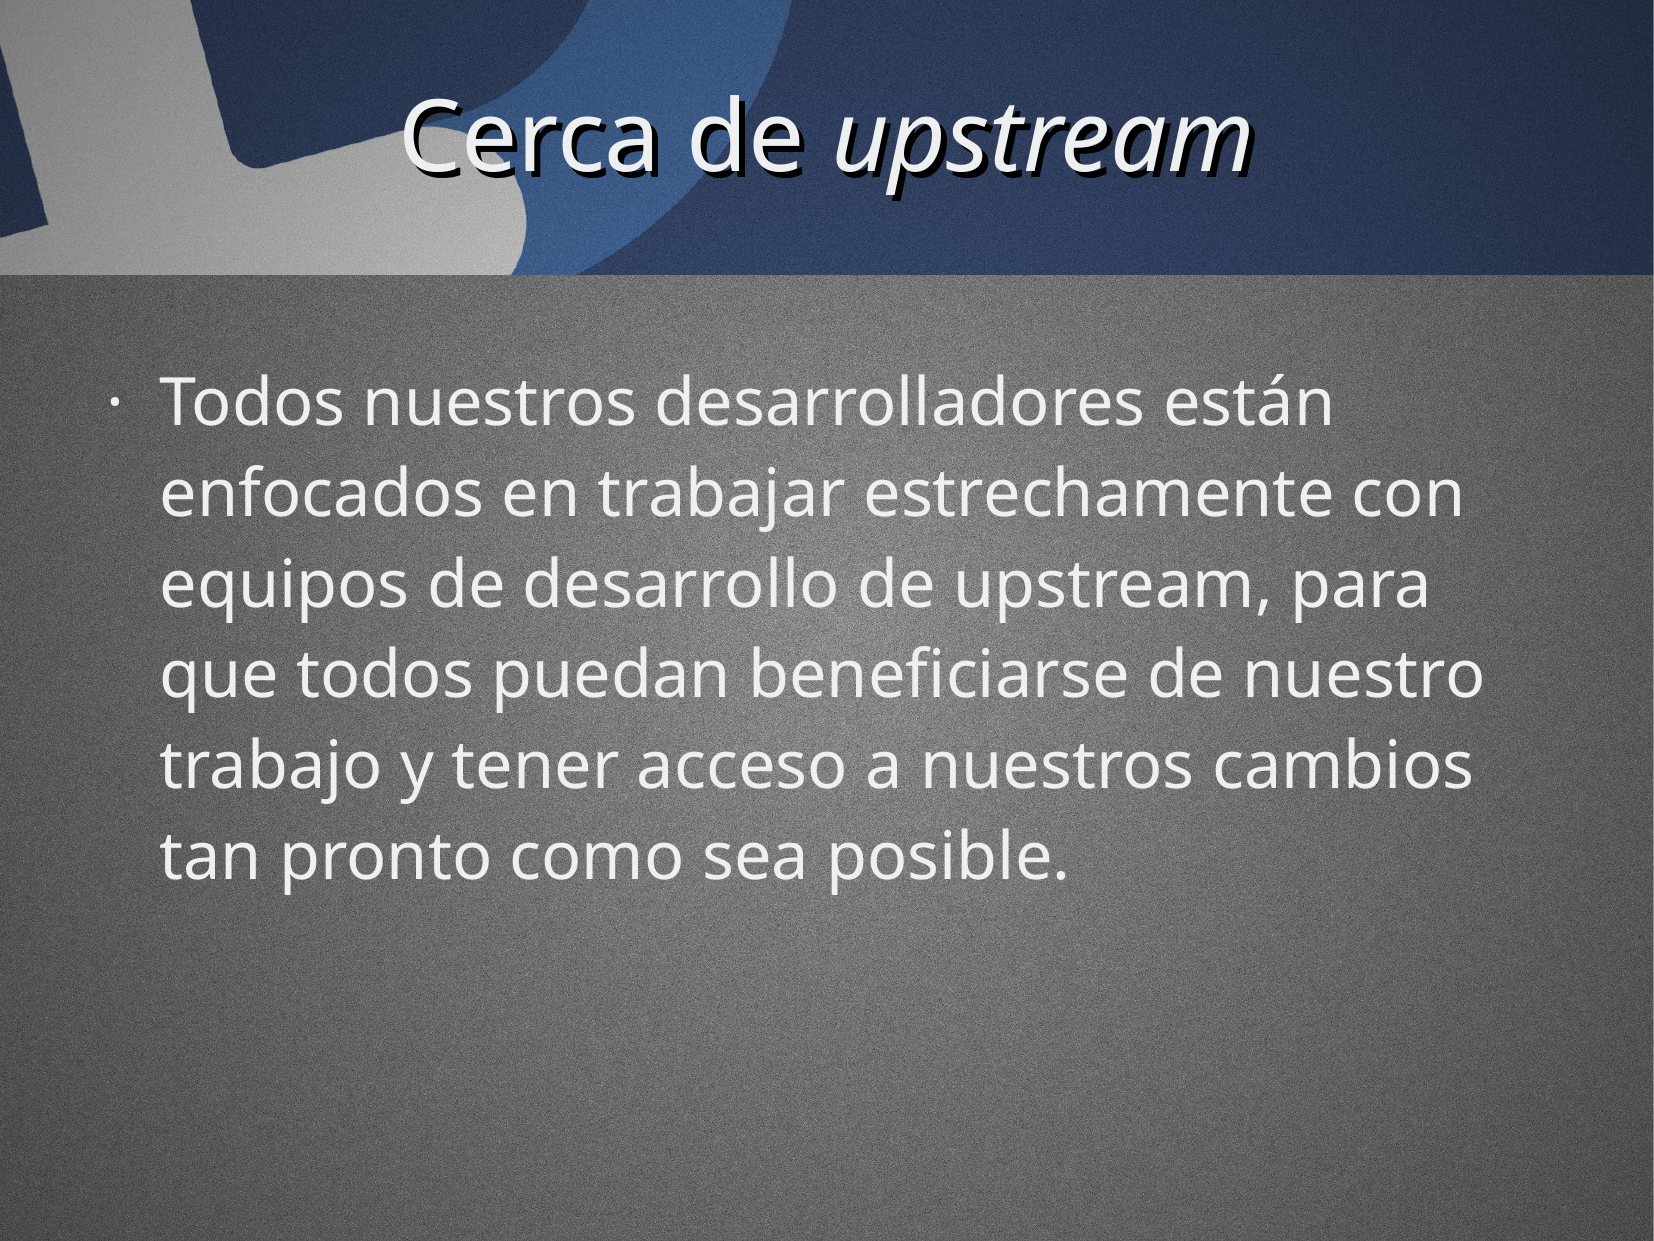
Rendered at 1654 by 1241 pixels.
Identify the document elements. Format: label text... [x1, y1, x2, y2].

title Cerca de upstream [88, 29, 1565, 237]
picture [0, 0, 1654, 1241]
list Todos nuestros desarrolladores están enfocados en trabajar estrechamente con equipos de desarrollo de upstream, para que todos puedan beneficiarse de nuestro trabajo y tener acceso a nuestros cambios tan pronto como sea posible. [88, 354, 1565, 1063]
